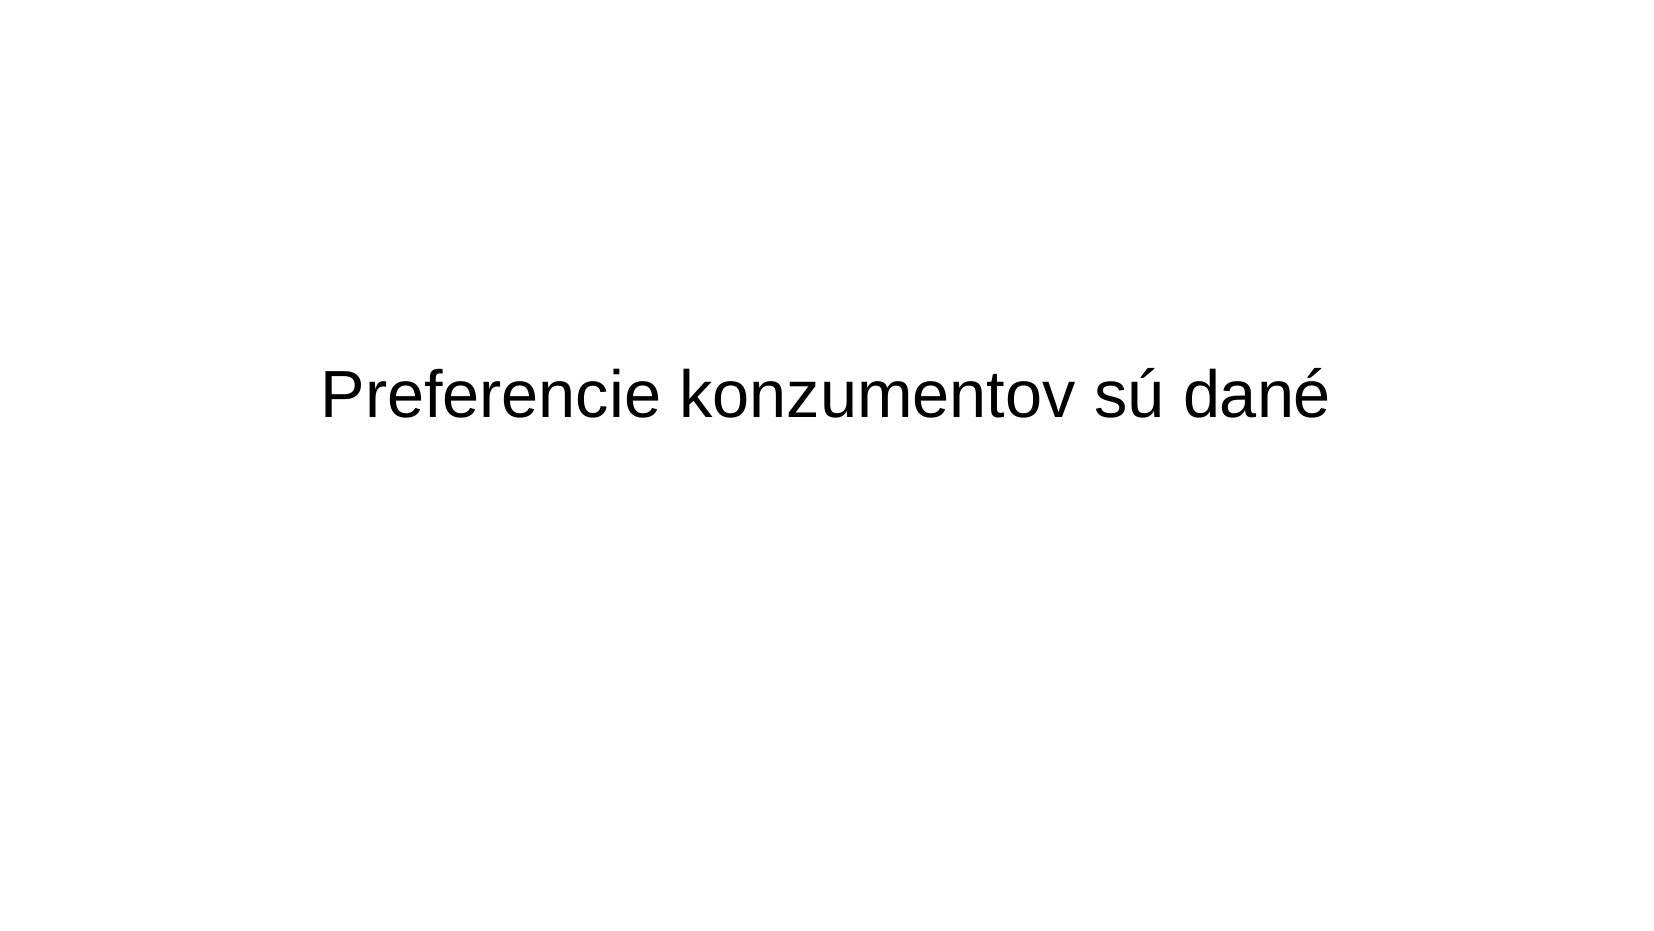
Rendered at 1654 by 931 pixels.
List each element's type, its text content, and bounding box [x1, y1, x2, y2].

text_box Preferencie konzumentov sú dané [82, 37, 1570, 755]
